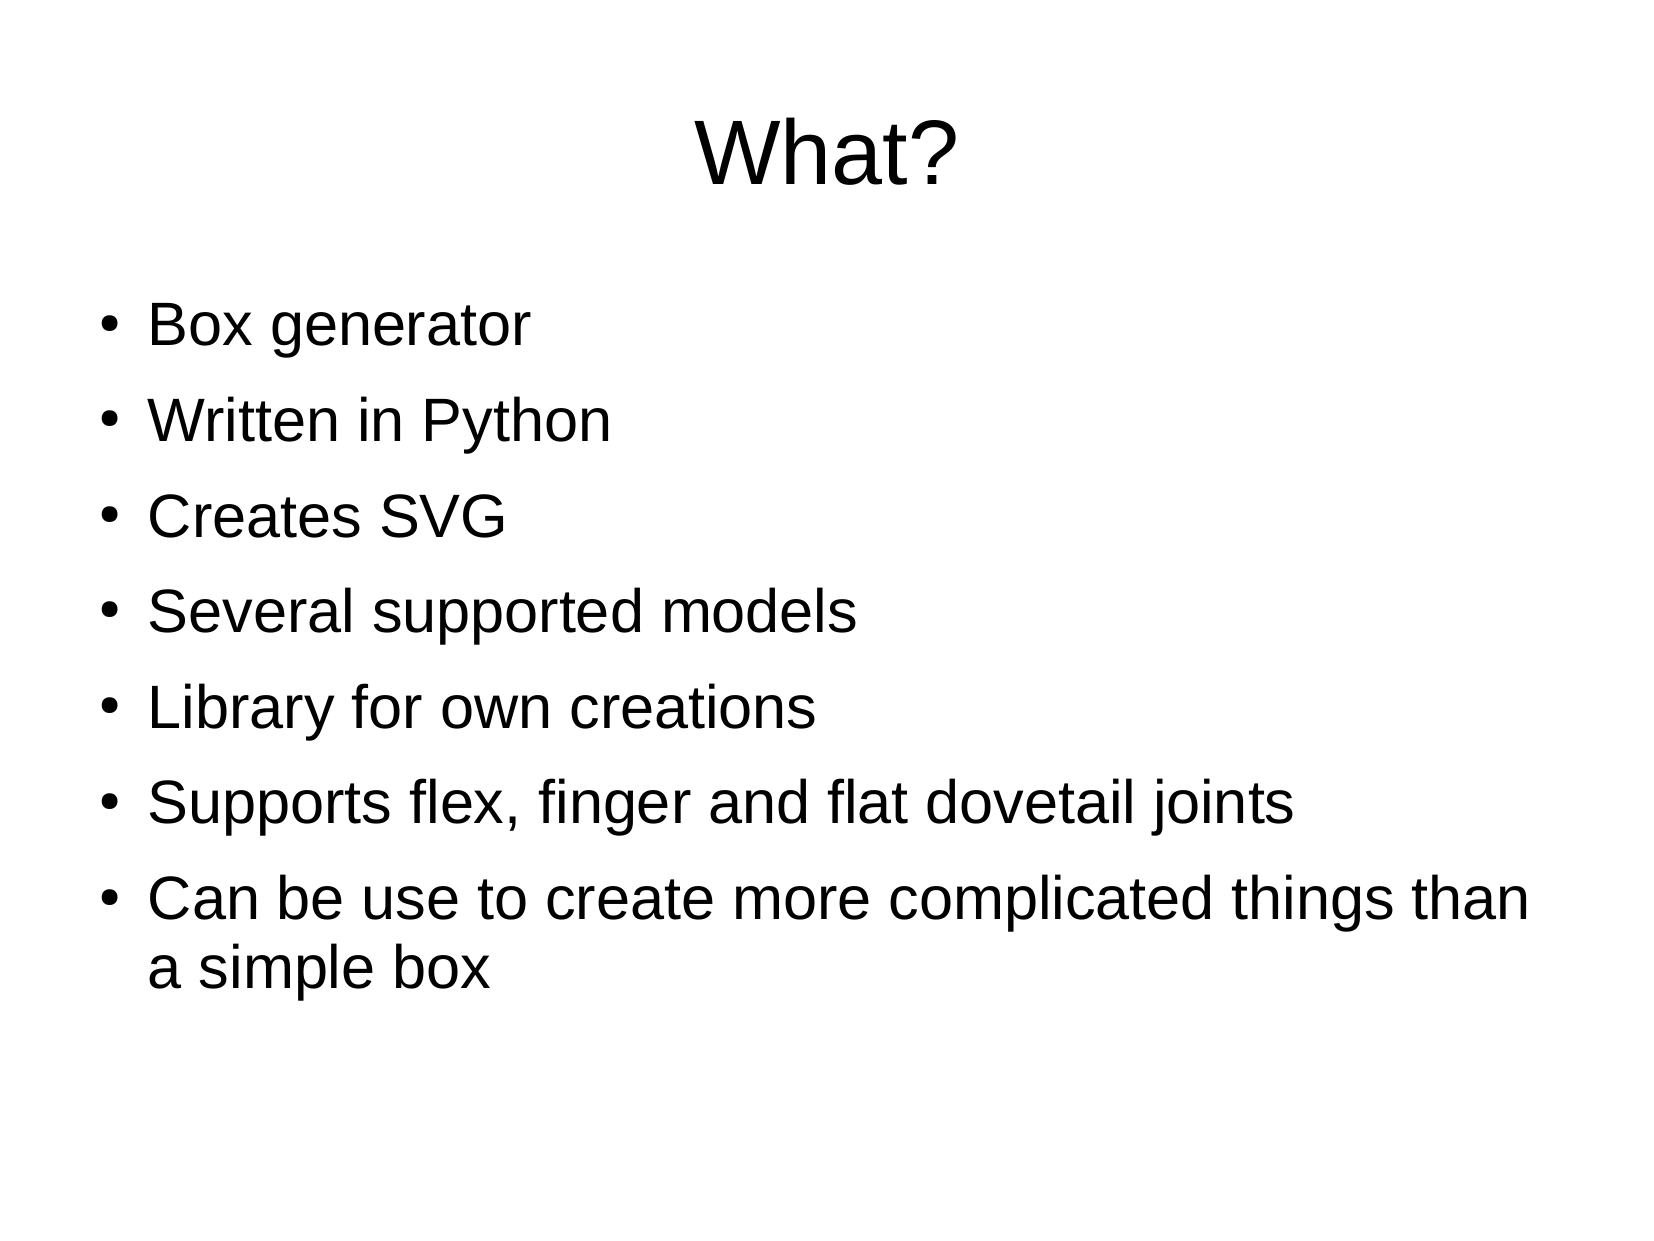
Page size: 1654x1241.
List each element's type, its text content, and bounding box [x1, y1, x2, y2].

list Box generator Written in Python Creates SVG Several supported models Library for own creations Supports flex, finger and flat dovetail joints Can be use to create more complicated things than a simple box [82, 290, 1571, 1010]
title What? [82, 49, 1571, 257]
